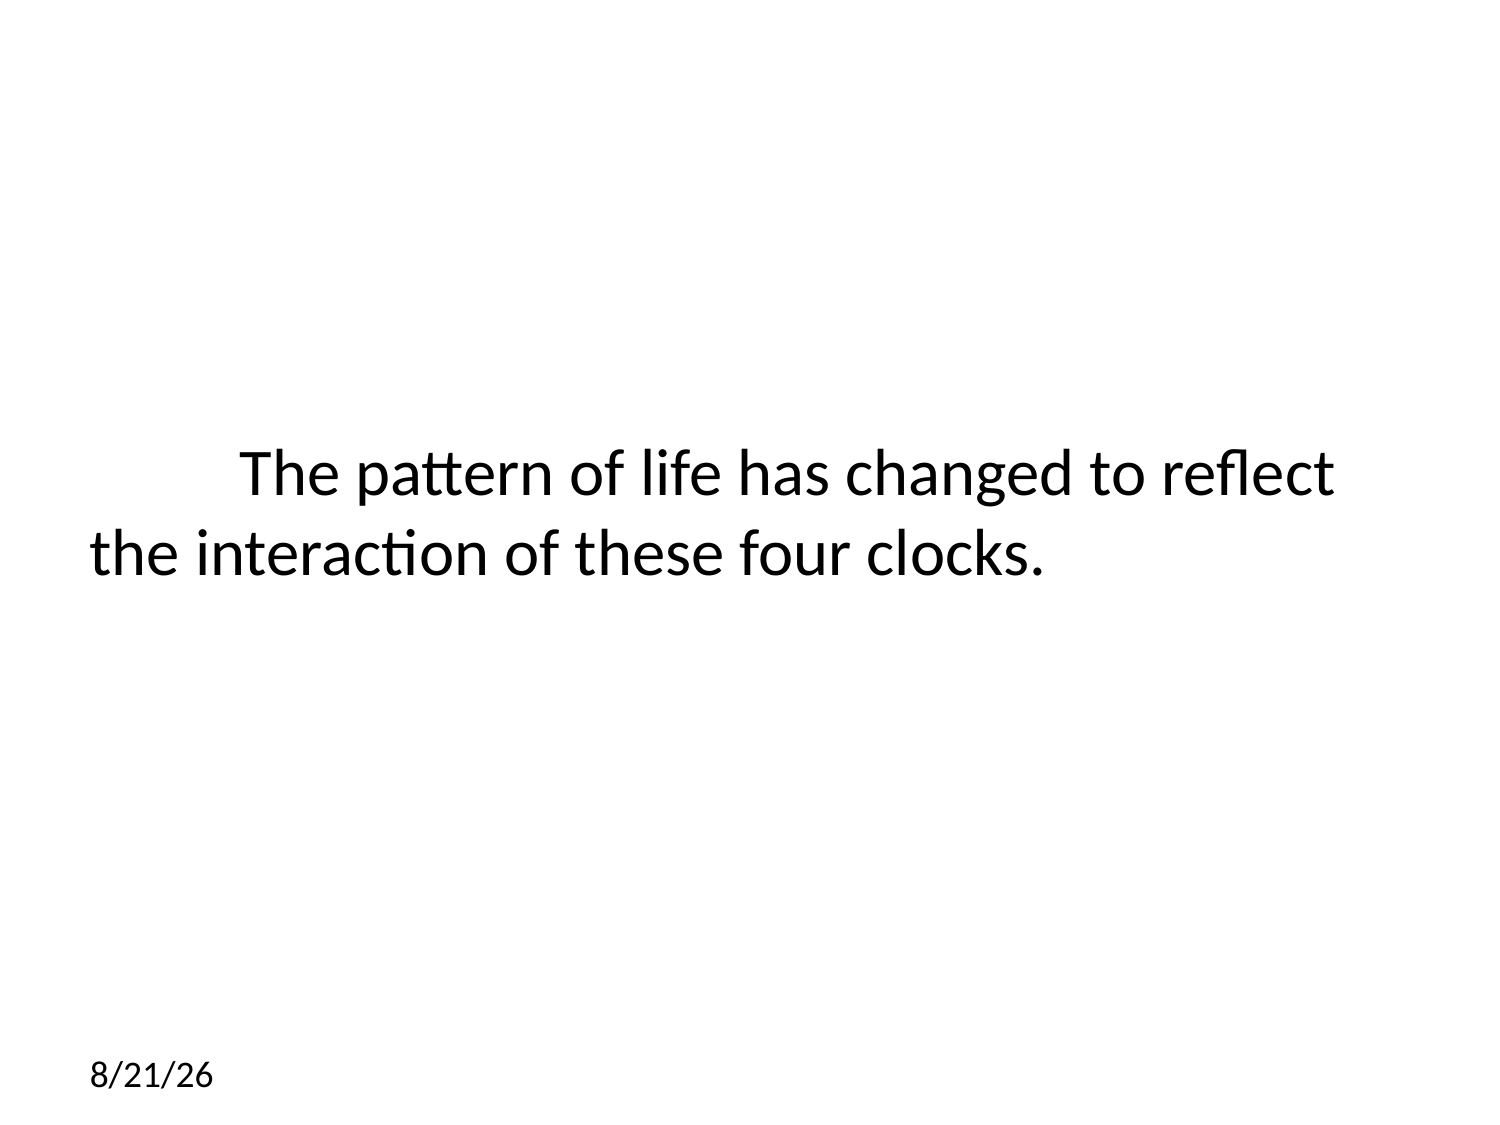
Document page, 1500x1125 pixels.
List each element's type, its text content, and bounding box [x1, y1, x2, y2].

text_box 11/5/2020 [75, 1042, 425, 1103]
list The pattern of life has changed to reflect the interaction of these four clocks. [75, 420, 1425, 1005]
